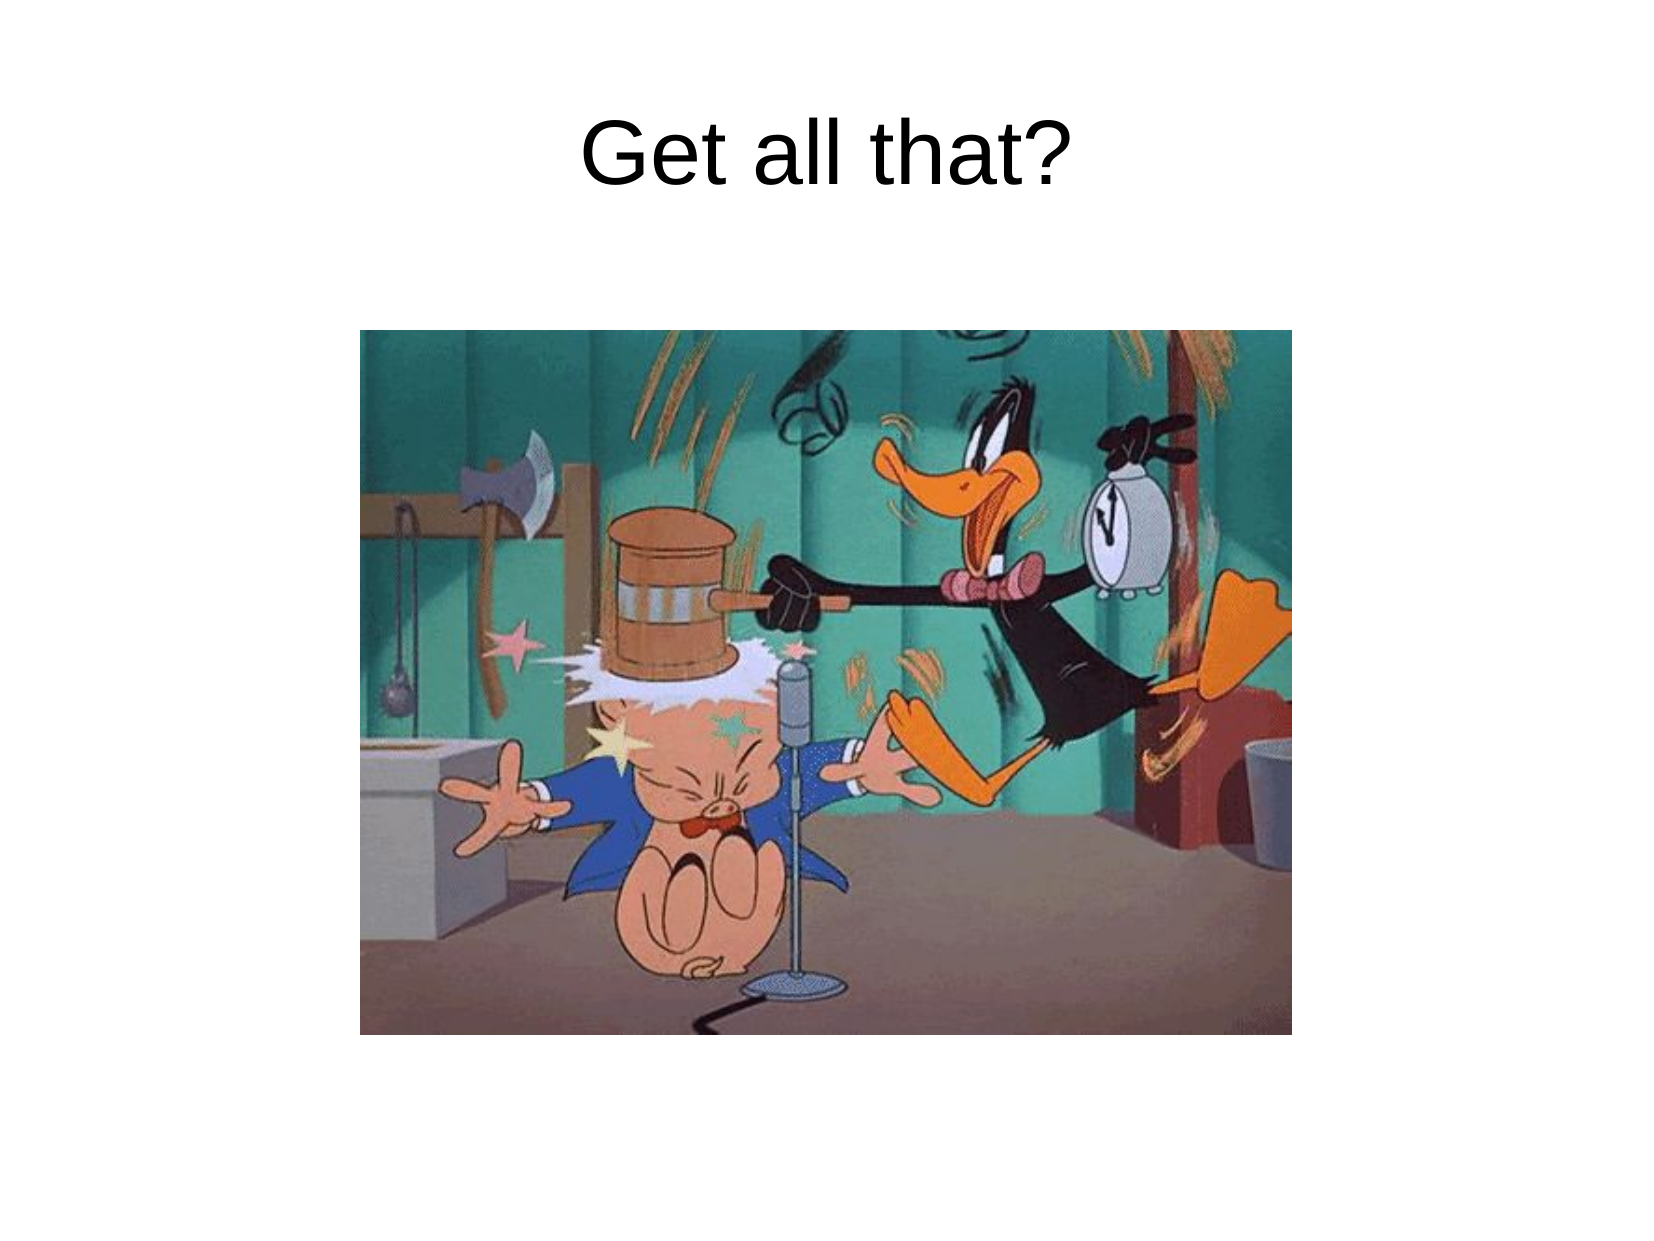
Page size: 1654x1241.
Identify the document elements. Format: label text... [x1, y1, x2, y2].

picture [360, 330, 1292, 1036]
title Get all that? [82, 49, 1571, 257]
